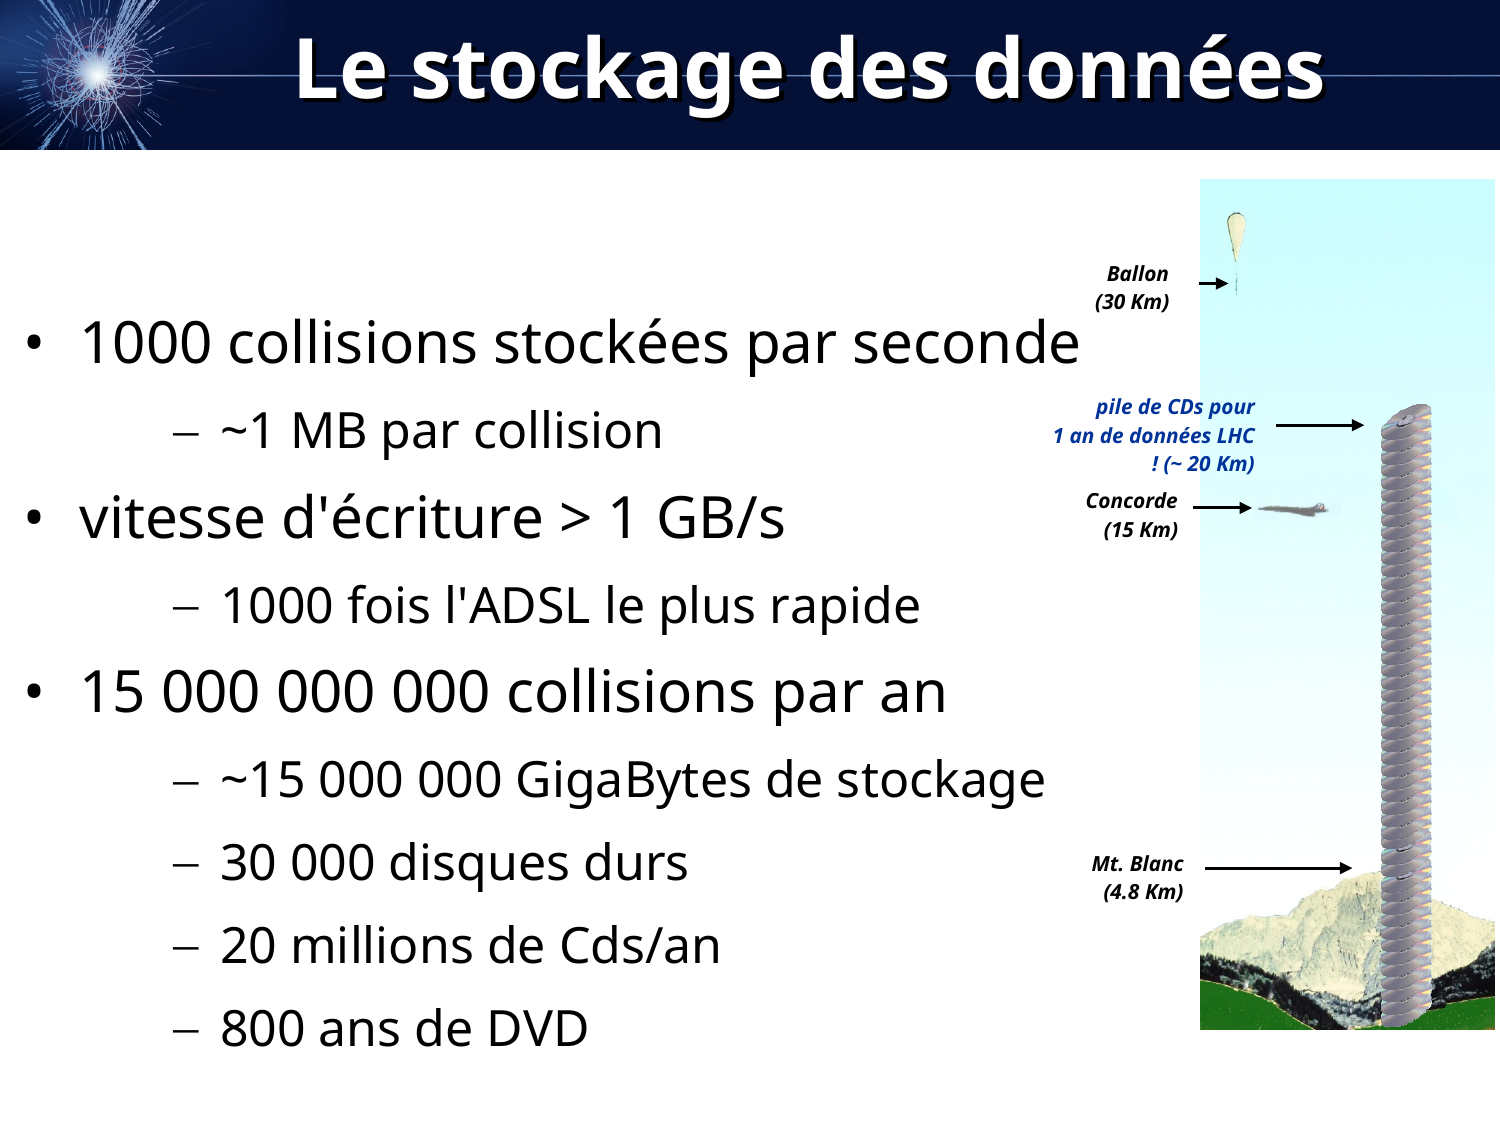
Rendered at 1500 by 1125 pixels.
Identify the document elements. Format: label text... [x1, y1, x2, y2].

text_box Mt. Blanc (4.8 Km) [1076, 841, 1199, 914]
text_box Ballon (30 Km) [1080, 251, 1184, 324]
title Le stockage des données [277, 7, 1483, 125]
text_box Concorde (15 Km) [1070, 478, 1193, 551]
picture [1200, 179, 1495, 1030]
picture [0, 0, 1500, 150]
text_box pile de CDs pour 1 an de données LHC ! (~ 20 Km) [1033, 384, 1270, 476]
list 1000 collisions stockées par seconde ~1 MB par collision vitesse d'écriture > 1 GB/s 1000 fois l'ADSL le plus rapide 15 000 000 000 collisions par an ~15 000 000 GigaBytes de stockage 30 000 disques durs 20 millions de Cds/an 800 ans de DVD [8, 293, 1241, 1099]
